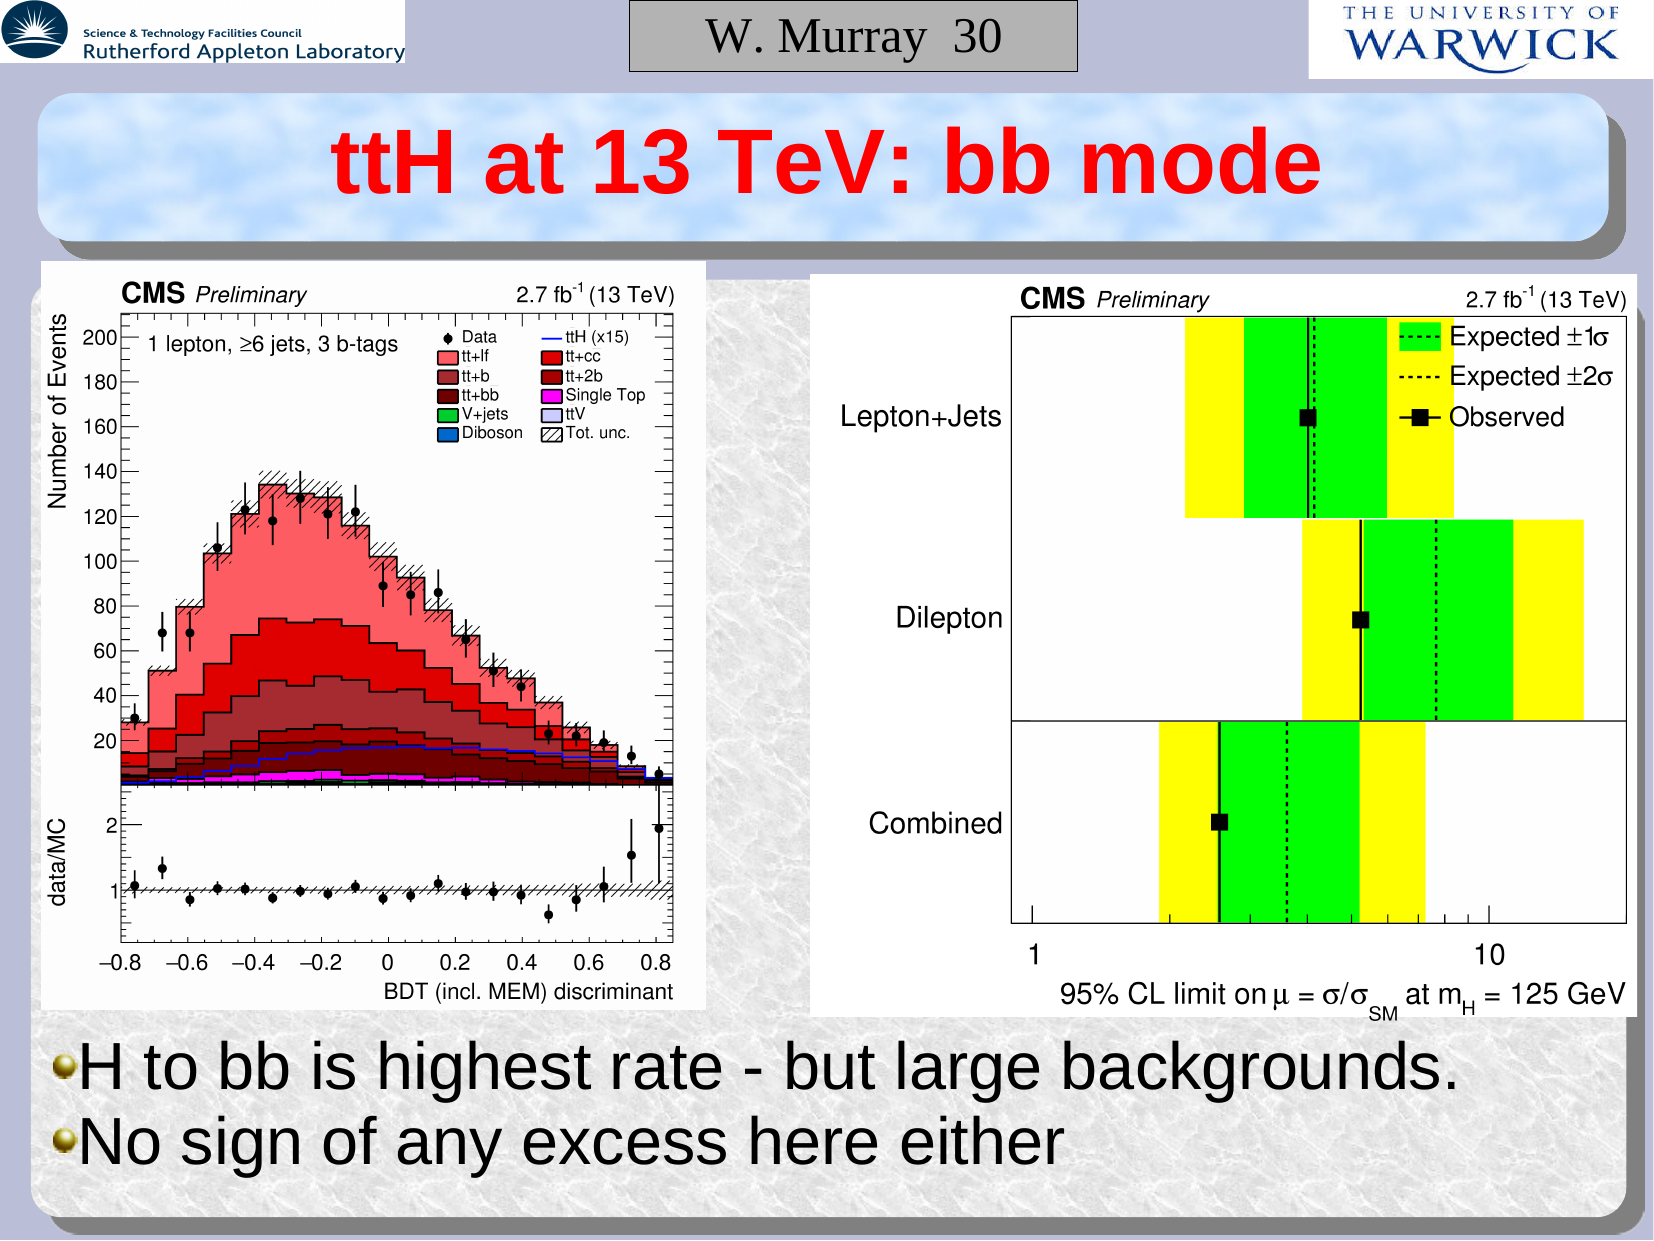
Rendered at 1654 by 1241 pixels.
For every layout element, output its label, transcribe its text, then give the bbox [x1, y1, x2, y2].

picture [1308, 0, 1654, 79]
picture [37, 95, 1609, 242]
picture [30, 261, 1627, 1218]
title ttH at 13 TeV: bb mode [61, 94, 1594, 230]
list H to bb is highest rate - but large backgrounds. No sign of any excess here either [53, 1028, 1539, 1205]
picture [0, 0, 405, 63]
text_box [810, 274, 1638, 1017]
